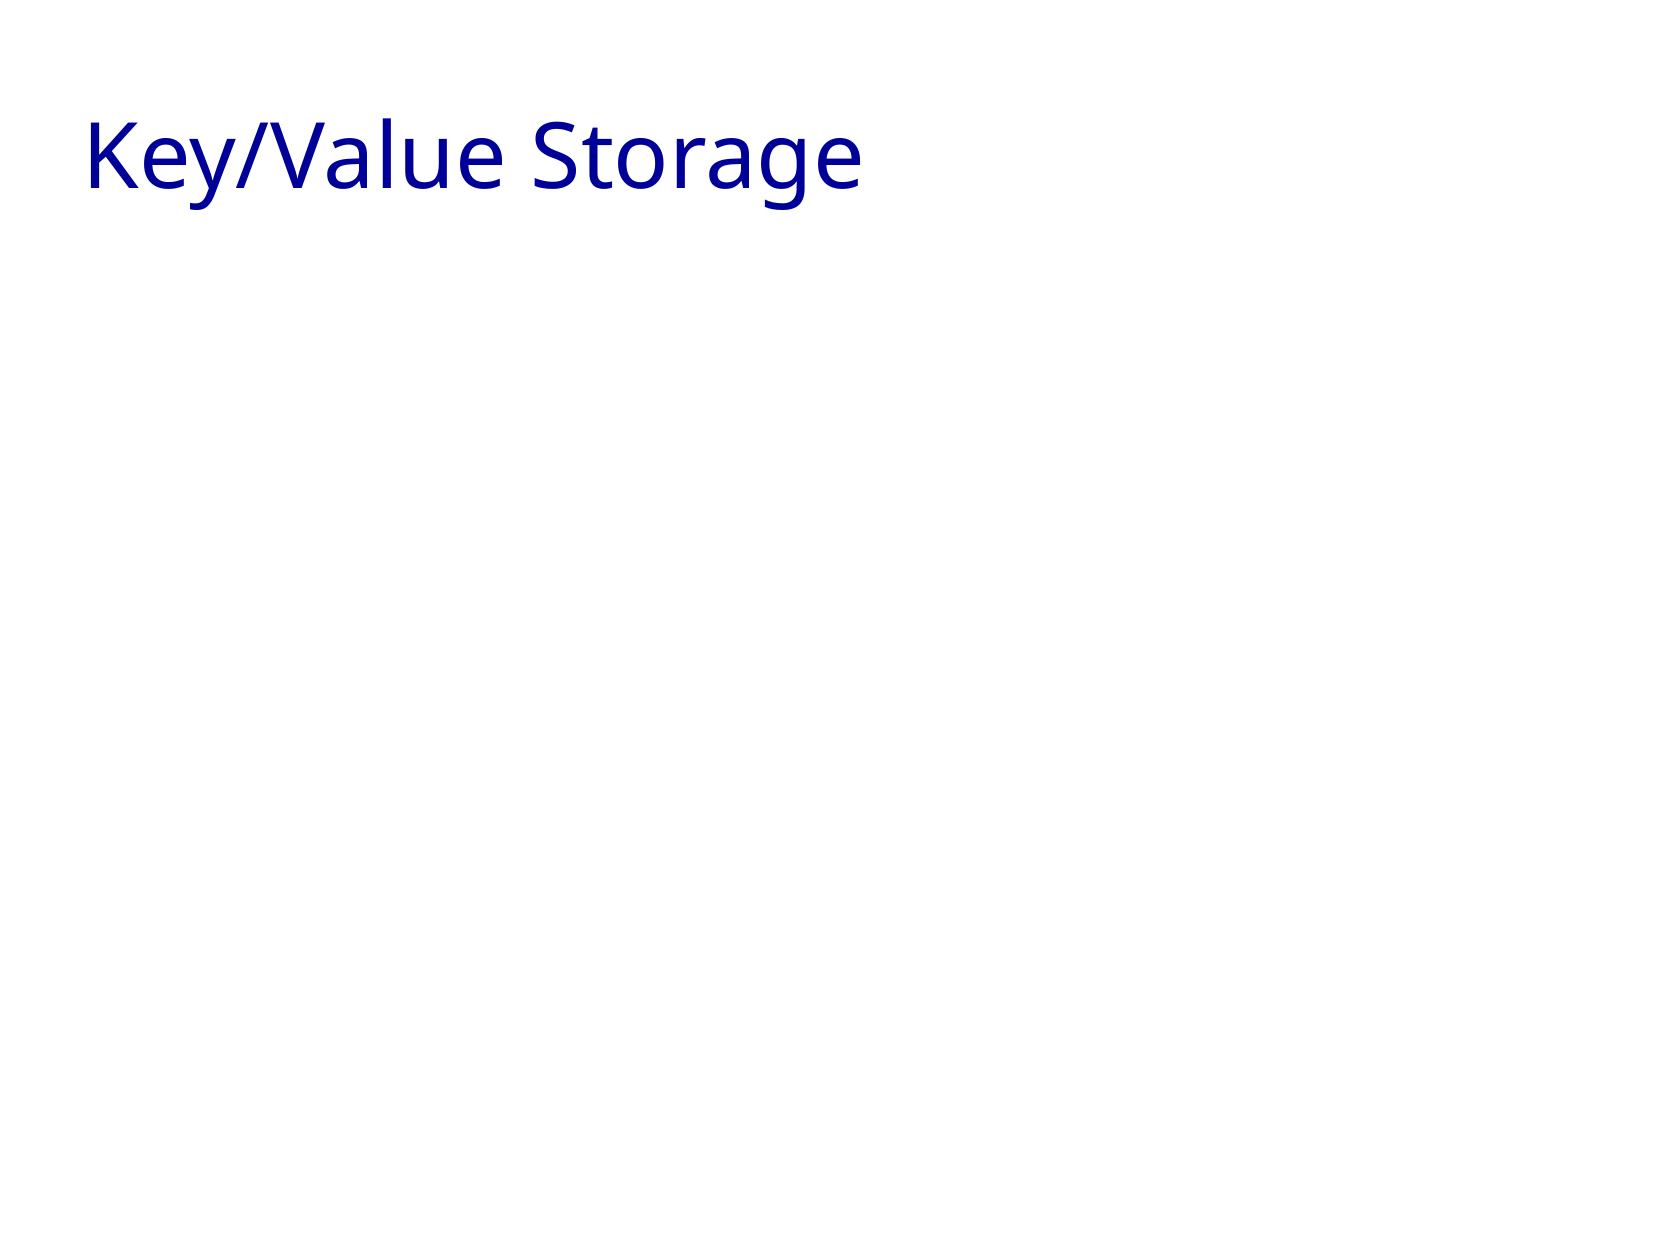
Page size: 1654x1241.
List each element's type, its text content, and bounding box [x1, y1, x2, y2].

title Key/Value Storage [82, 49, 1571, 257]
